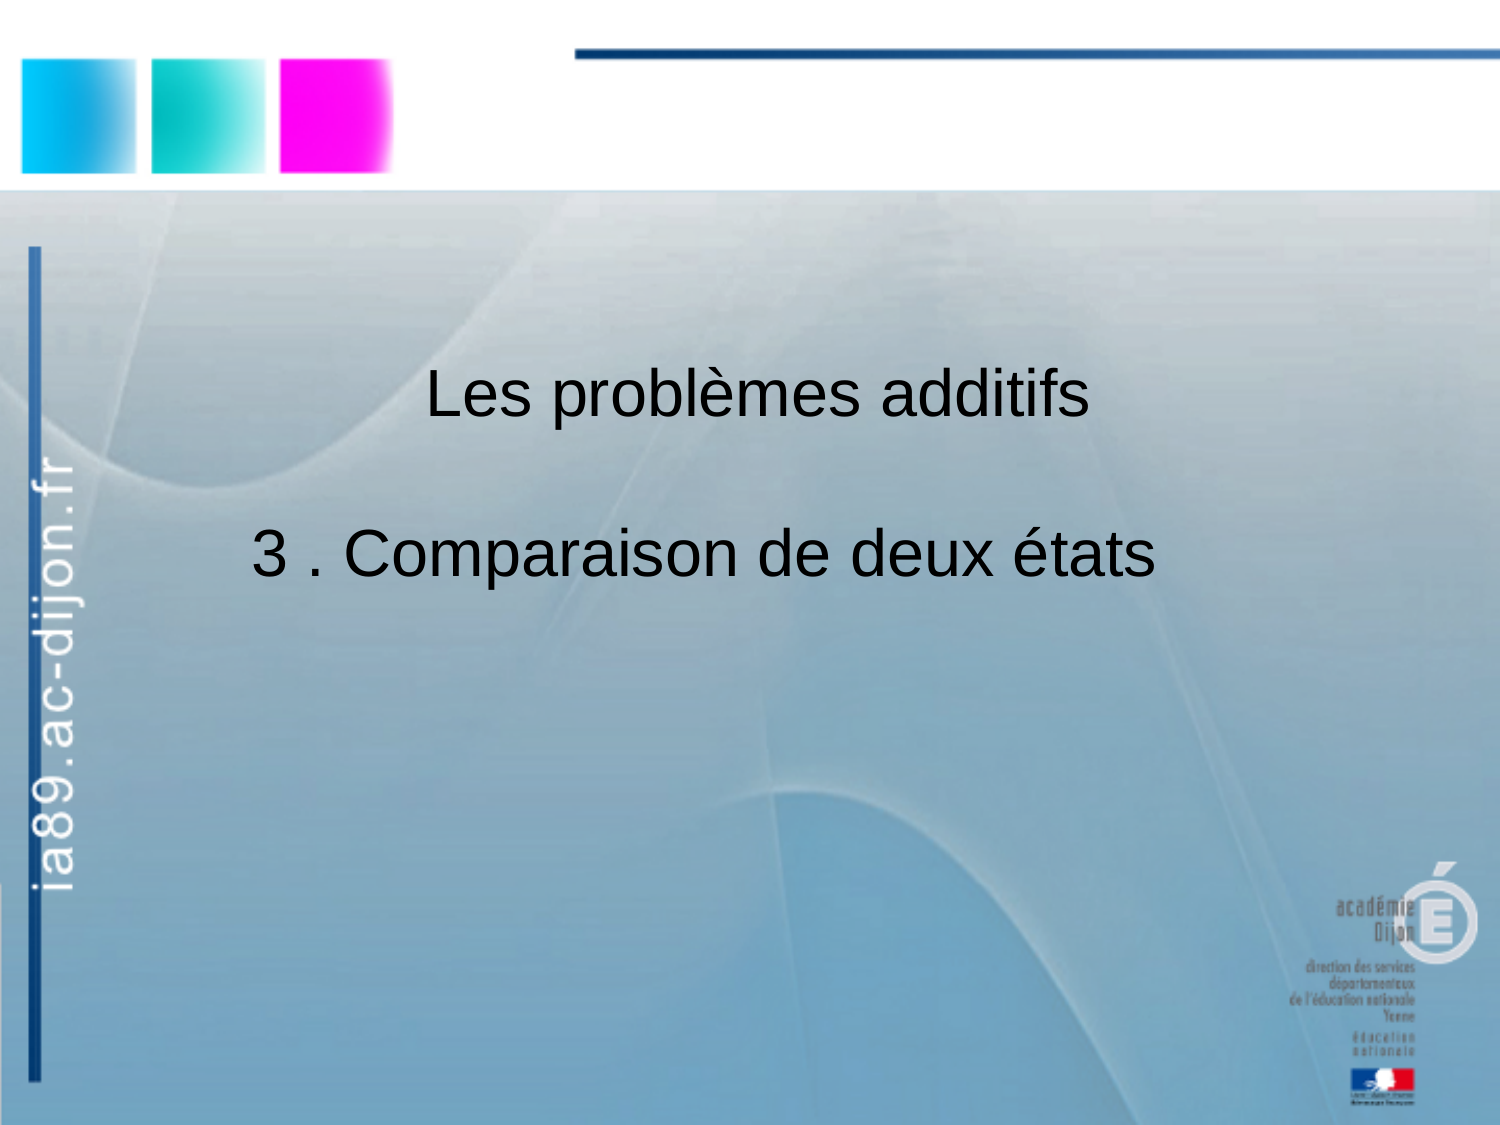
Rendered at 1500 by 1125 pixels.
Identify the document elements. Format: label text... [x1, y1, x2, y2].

text_box Les problèmes additifs 3 . Comparaison de deux états [236, 342, 1300, 674]
picture [0, 0, 1500, 1125]
